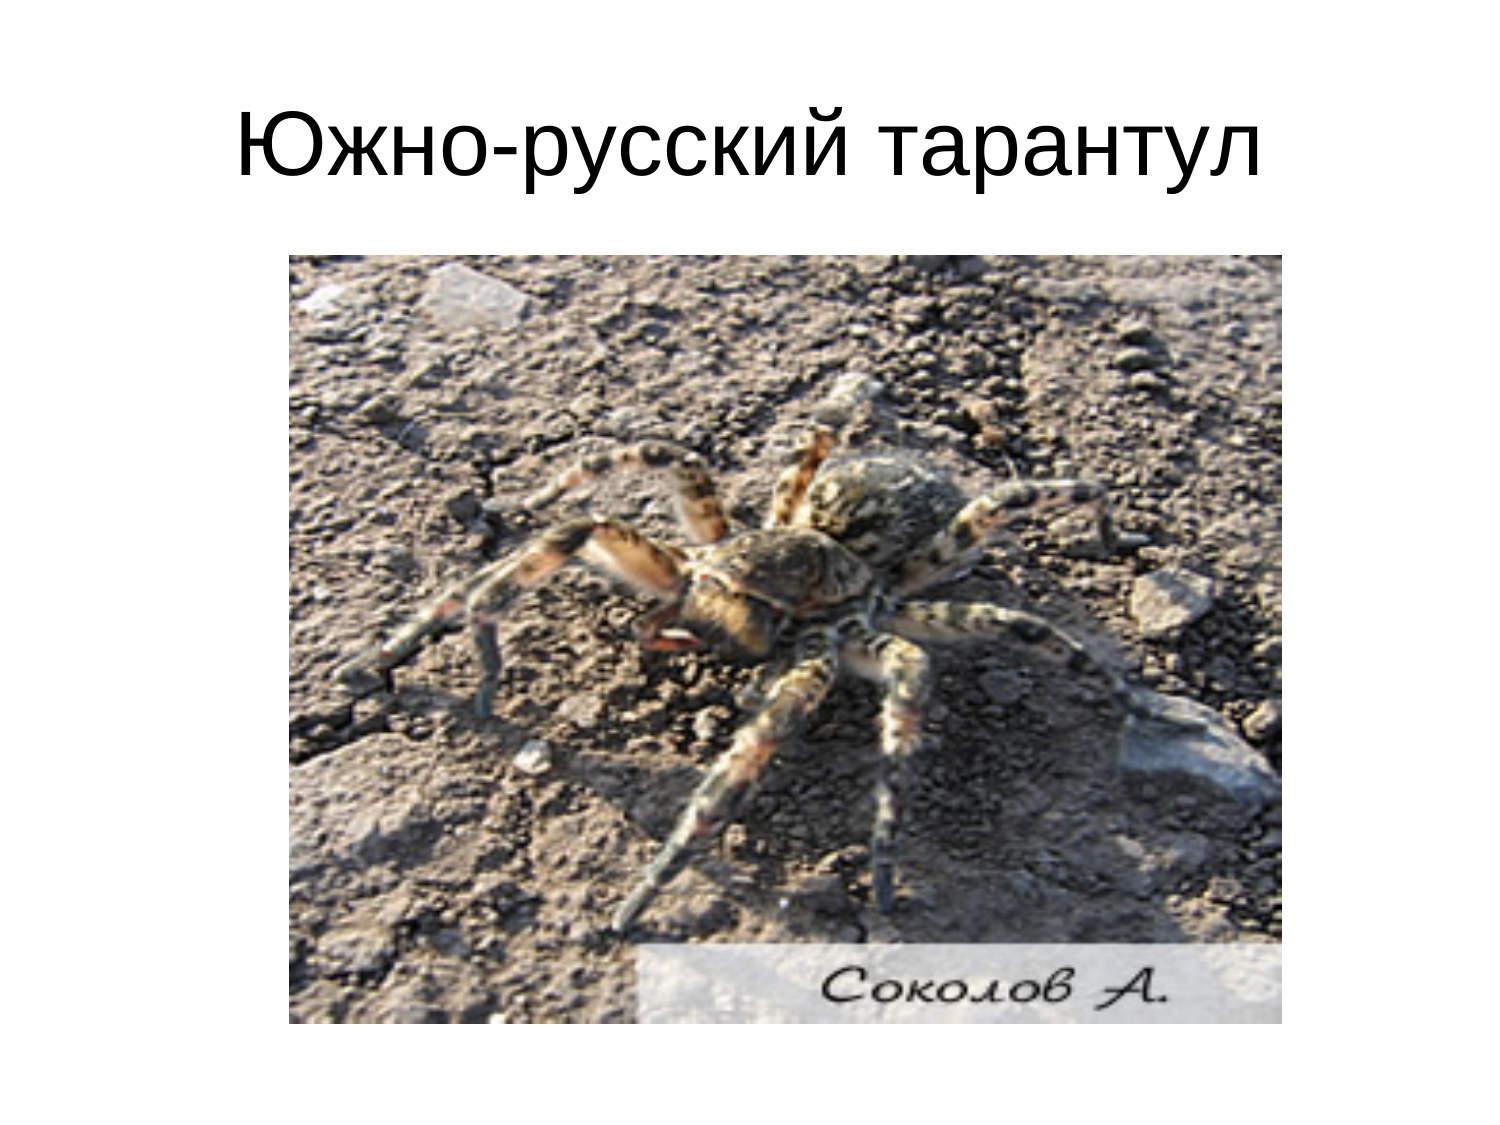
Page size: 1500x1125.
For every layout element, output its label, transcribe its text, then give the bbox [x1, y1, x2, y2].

title Южно-русский тарантул [75, 45, 1426, 233]
picture [289, 255, 1282, 1024]
